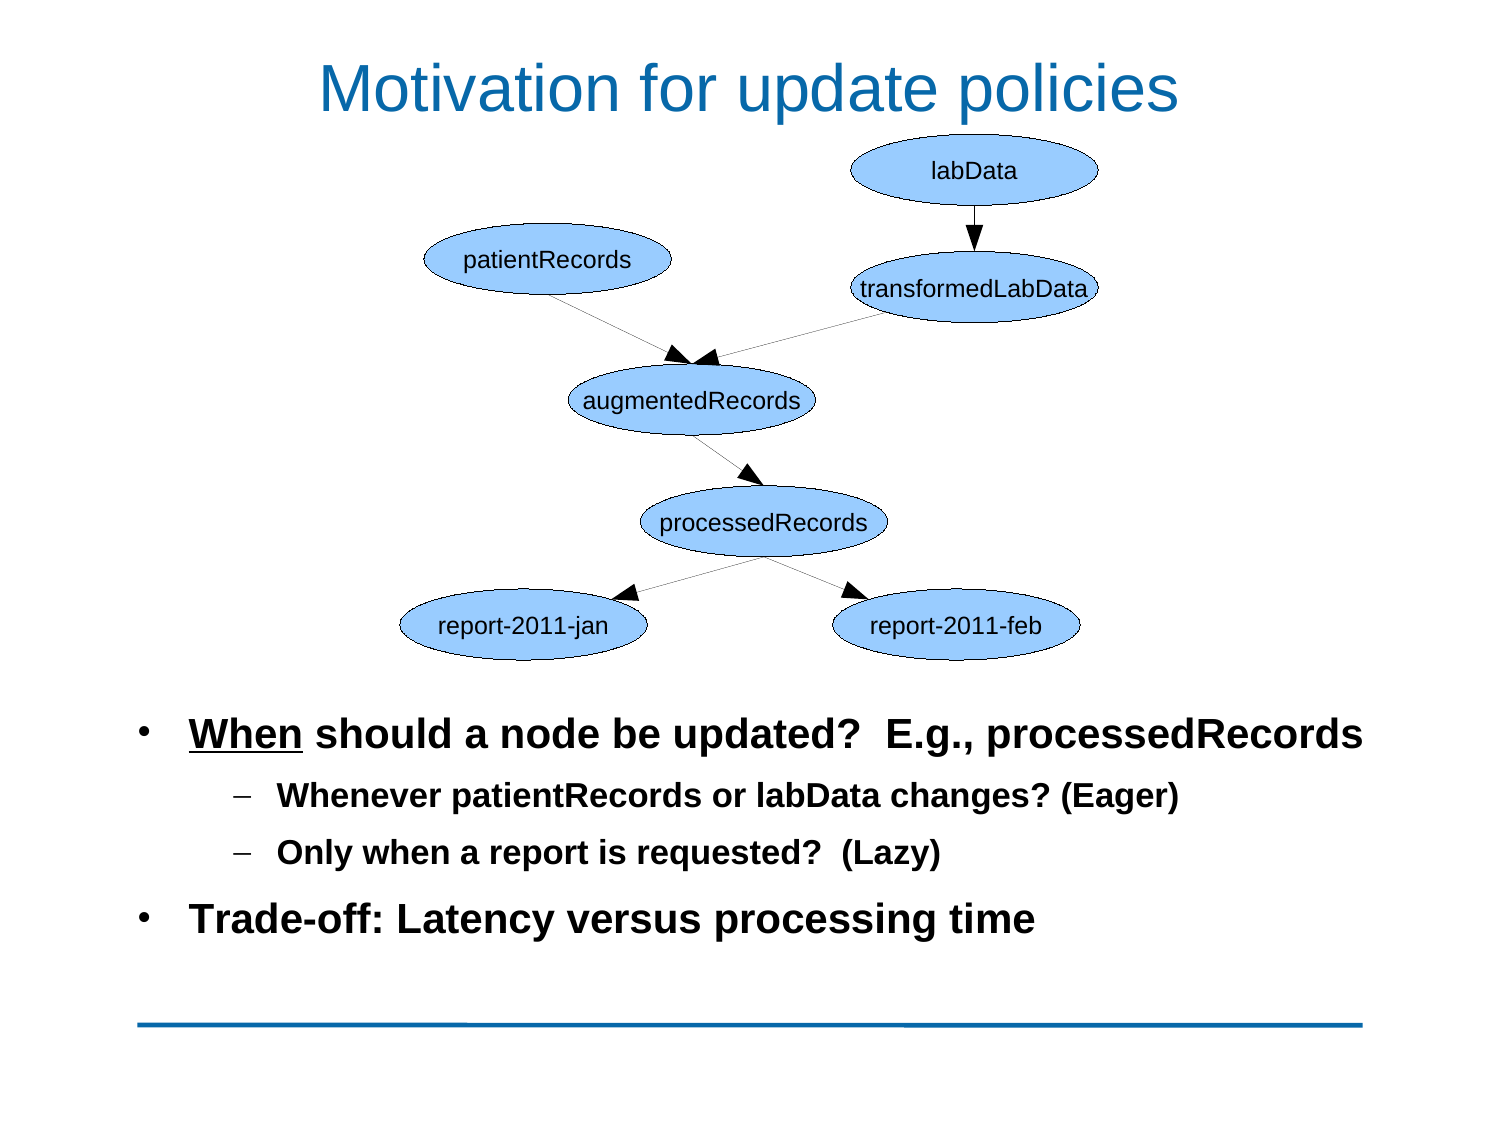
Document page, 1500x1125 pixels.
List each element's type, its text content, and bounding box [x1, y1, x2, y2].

text_box augmentedRecords [568, 364, 816, 436]
title Motivation for update policies [0, 6, 1500, 149]
text_box transformedLabData [850, 251, 1099, 323]
text_box processedRecords [640, 485, 888, 557]
list When should a node be updated? E.g., processedRecords Whenever patientRecords or labData changes? (Eager) Only when a report is requested? (Lazy) Trade-off: Latency versus processing time [115, 690, 1387, 1005]
text_box patientRecords [423, 223, 672, 295]
text_box labData [850, 134, 1099, 206]
text_box report-2011-feb [832, 588, 1081, 661]
text_box report-2011-jan [399, 588, 648, 661]
